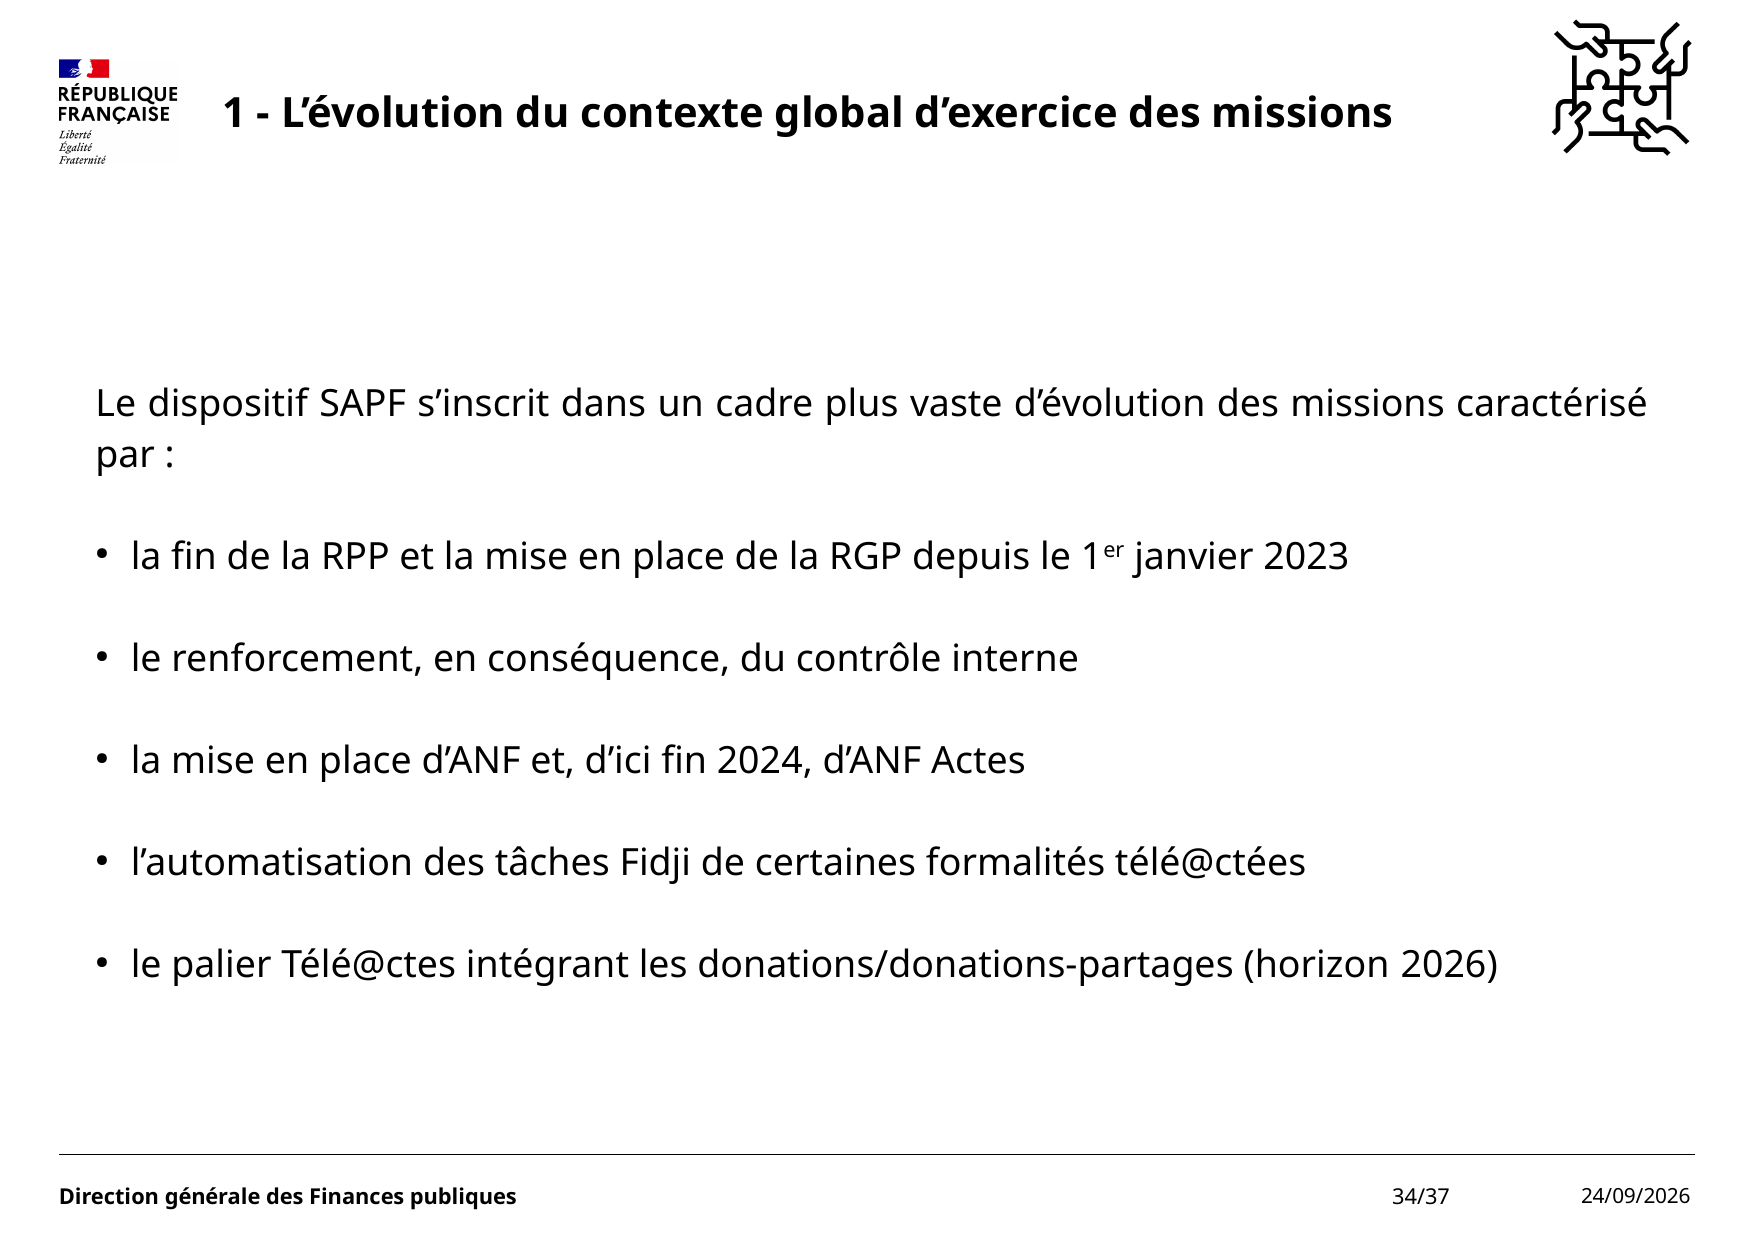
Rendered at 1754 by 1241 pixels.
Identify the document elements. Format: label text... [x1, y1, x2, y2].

text_box 1 - L’évolution du contexte global d’exercice des missions [207, 75, 1573, 243]
text_box Le dispositif SAPF s’inscrit dans un cadre plus vaste d’évolution des missions caractérisé par : la fin de la RPP et la mise en place de la RGP depuis le 1er janvier 2023 le renforcement, en conséquence, du contrôle interne la mise en place d’ANF et, d’ici fin 2024, d’ANF Actes l’automatisation des tâches Fidji de certaines formalités télé@ctées le palier Télé@ctes intégrant les donations/donations-partages (horizon 2026) [78, 366, 1667, 1010]
picture [1546, 14, 1697, 161]
picture [59, 59, 178, 164]
